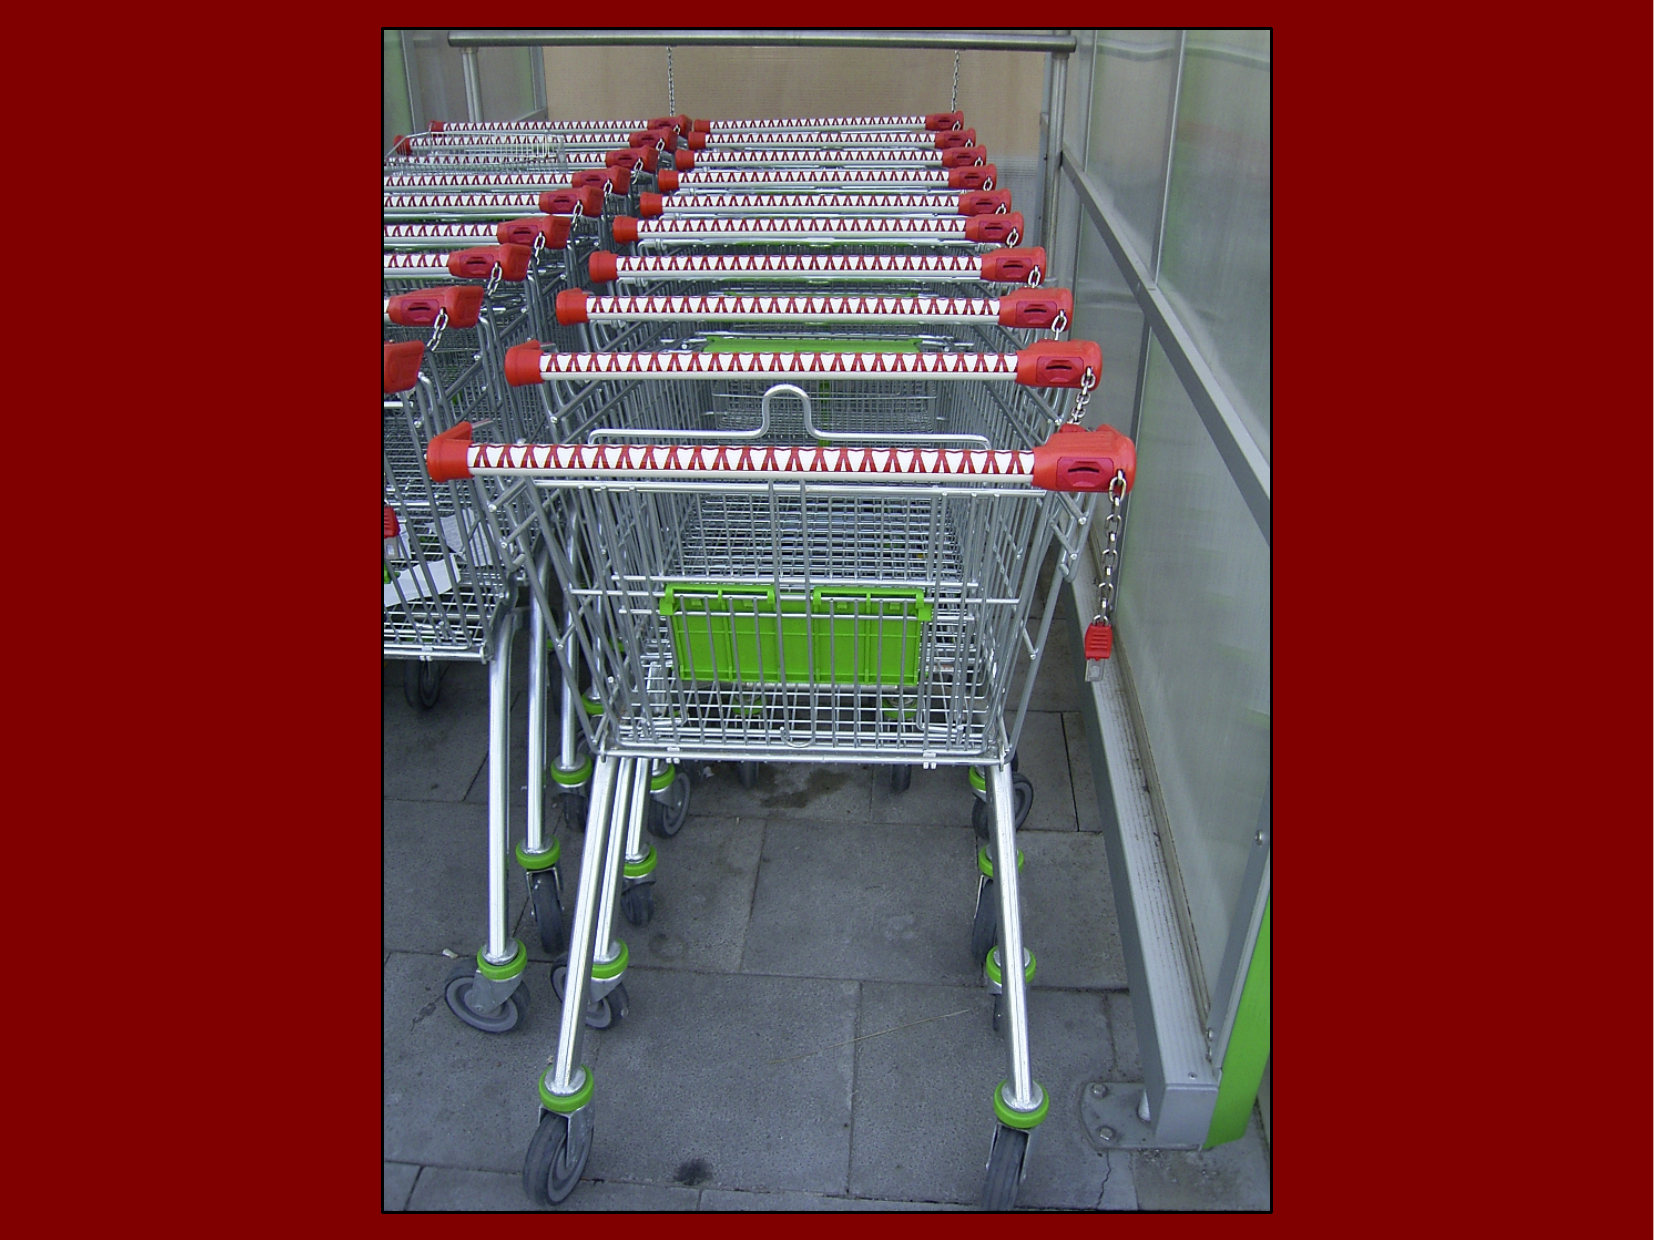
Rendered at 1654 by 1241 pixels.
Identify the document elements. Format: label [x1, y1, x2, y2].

picture [383, 29, 1270, 1211]
